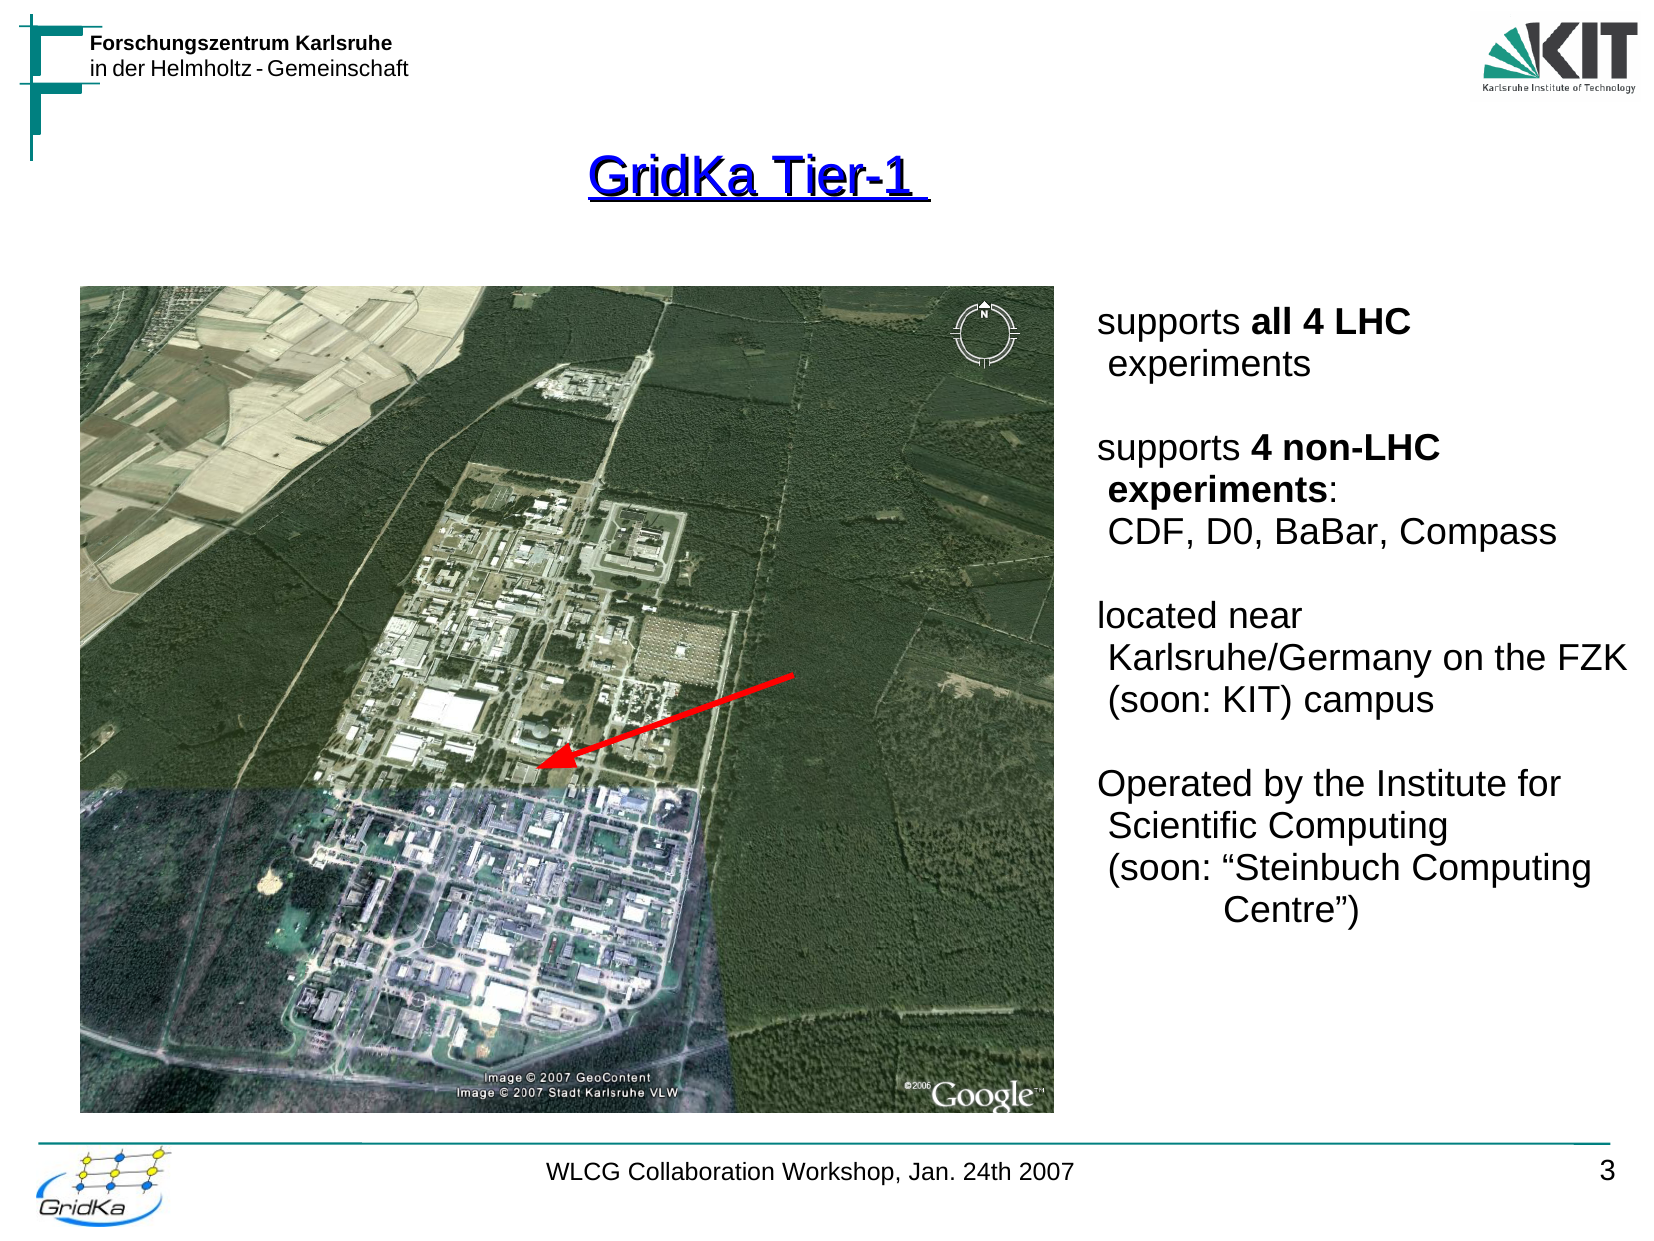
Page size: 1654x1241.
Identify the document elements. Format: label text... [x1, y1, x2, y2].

text_box supports all 4 LHC experiments supports 4 non-LHC experiments: CDF, D0, BaBar, Compass located near Karlsruhe/Germany on the FZK (soon: KIT) campus Operated by the Institute for Scientific Computing (soon: “Steinbuch Computing Centre”) [1071, 256, 1654, 980]
text_box GridKa Tier-1 [572, 137, 944, 265]
picture [80, 286, 1054, 1113]
picture [1470, 11, 1641, 102]
picture [36, 1145, 172, 1227]
